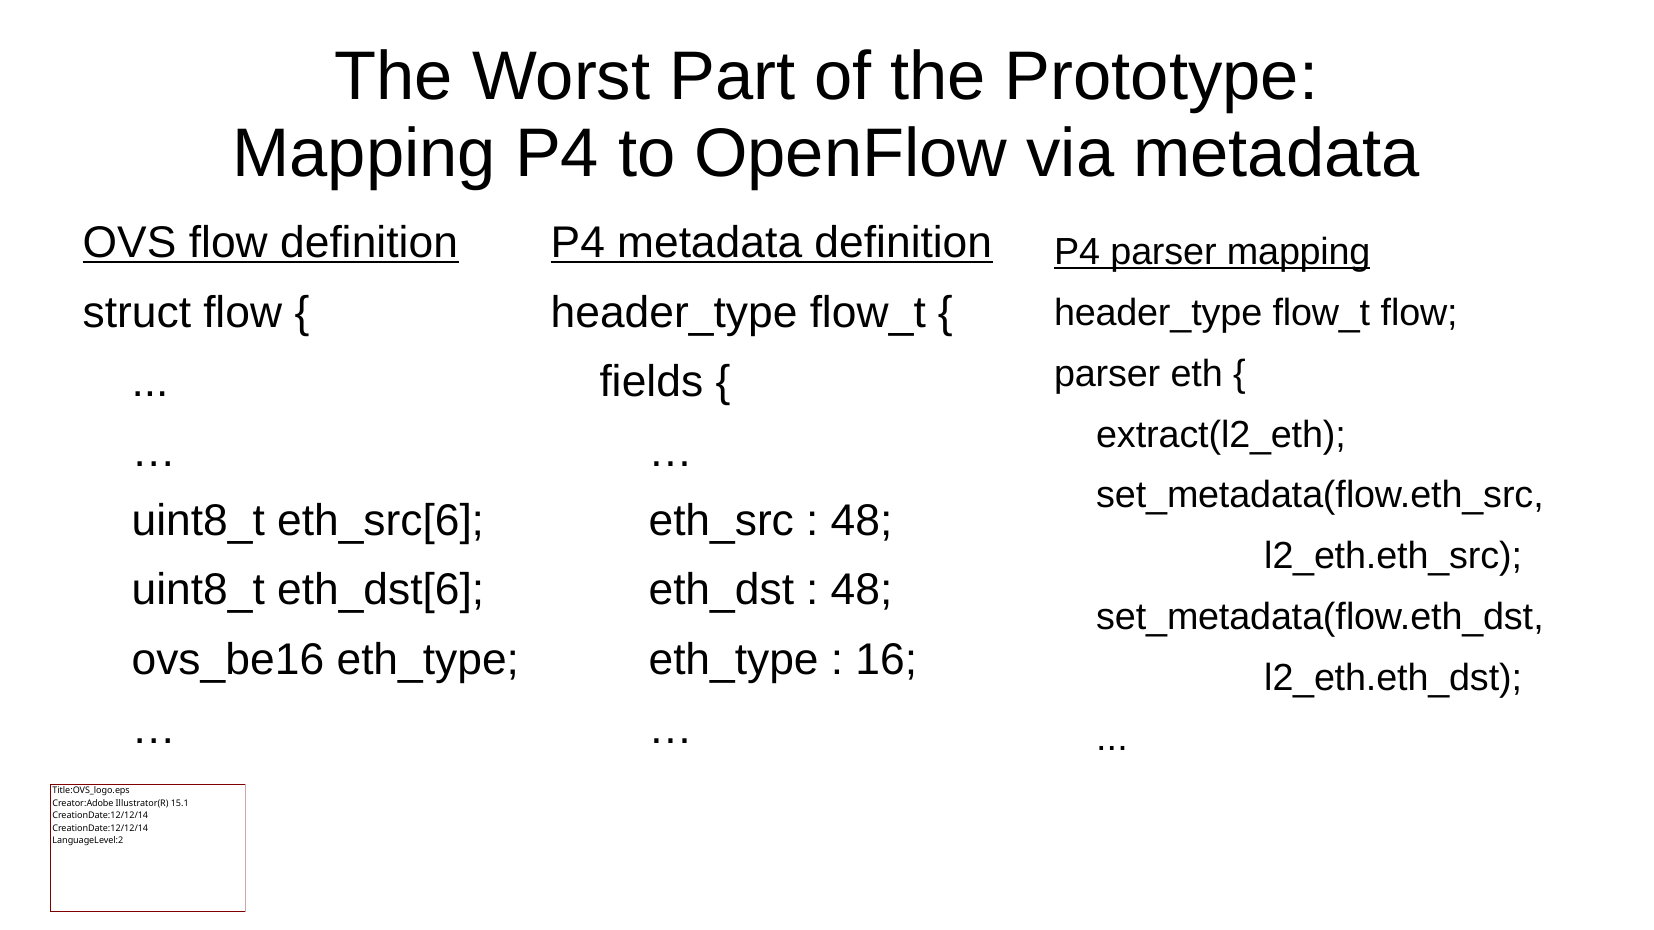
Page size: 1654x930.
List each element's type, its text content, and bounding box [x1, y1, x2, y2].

list P4 parser mapping header_type flow_t flow; parser eth { extract(l2_eth); set_metadata(flow.eth_src, l2_eth.eth_src); set_metadata(flow.eth_dst, l2_eth.eth_dst); ... [1054, 231, 1585, 771]
list OVS flow definition struct flow { ... … uint8_t eth_src[6]; uint8_t eth_dst[6]; ovs_be16 eth_type; … [82, 217, 550, 757]
list P4 metadata definition header_type flow_t { fields { … eth_src : 48; eth_dst : 48; eth_type : 16; … [550, 217, 1023, 757]
title The Worst Part of the Prototype: Mapping P4 to OpenFlow via metadata [82, 36, 1571, 193]
